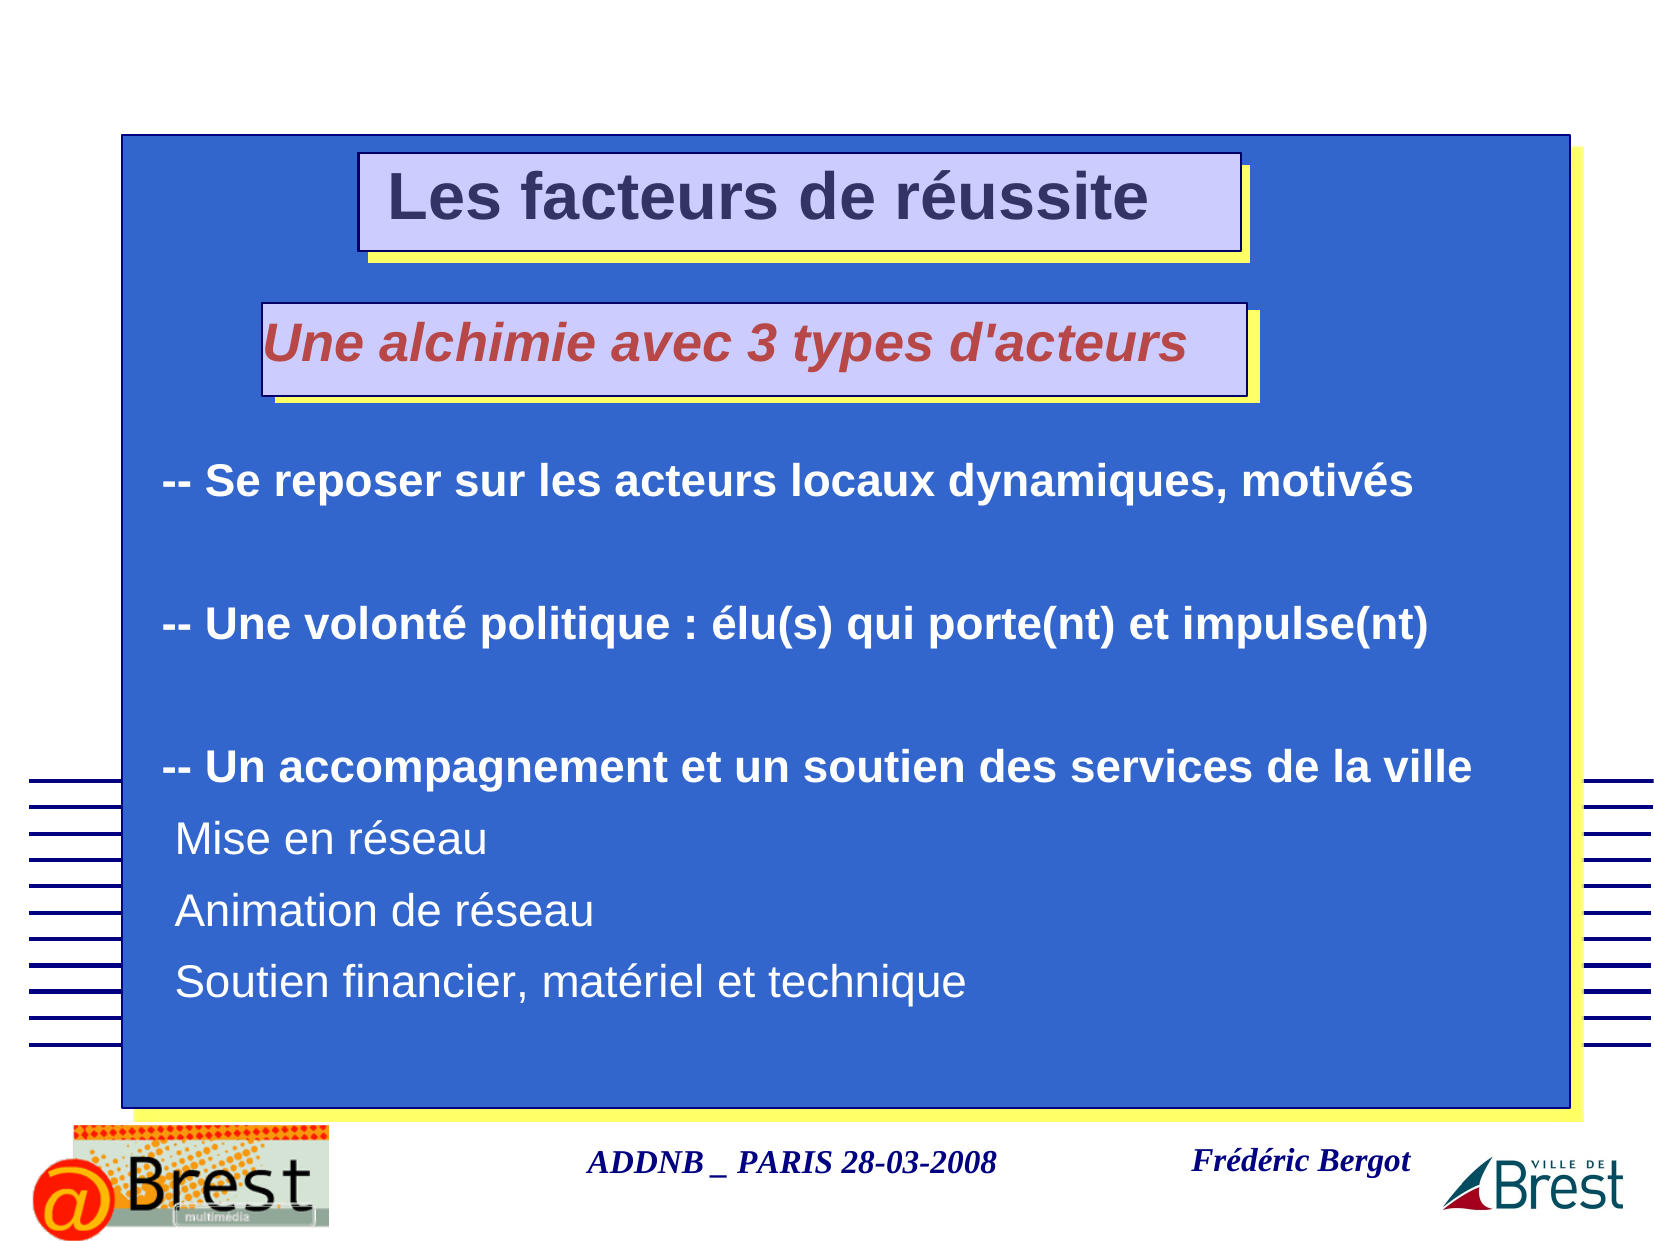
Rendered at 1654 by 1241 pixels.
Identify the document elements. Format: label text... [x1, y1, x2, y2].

picture [1502, 1187, 1522, 1205]
picture [1501, 1168, 1521, 1182]
text_box [358, 153, 1250, 263]
text_box -- Se reposer sur les acteurs locaux dynamiques, motivés -- Une volonté politique : élu(s) qui porte(nt) et impulse(nt) -- Un accompagnement et un soutien des services de la ville Mise en réseau Animation de réseau Soutien financier, matériel et technique [161, 452, 1602, 1168]
picture [1414, 1128, 1651, 1238]
text_box Les facteurs de réussite [387, 158, 1211, 239]
text_box [262, 303, 1260, 312]
text_box Une alchimie avec 3 types d'acteurs [262, 312, 1263, 412]
picture [28, 1125, 329, 1241]
